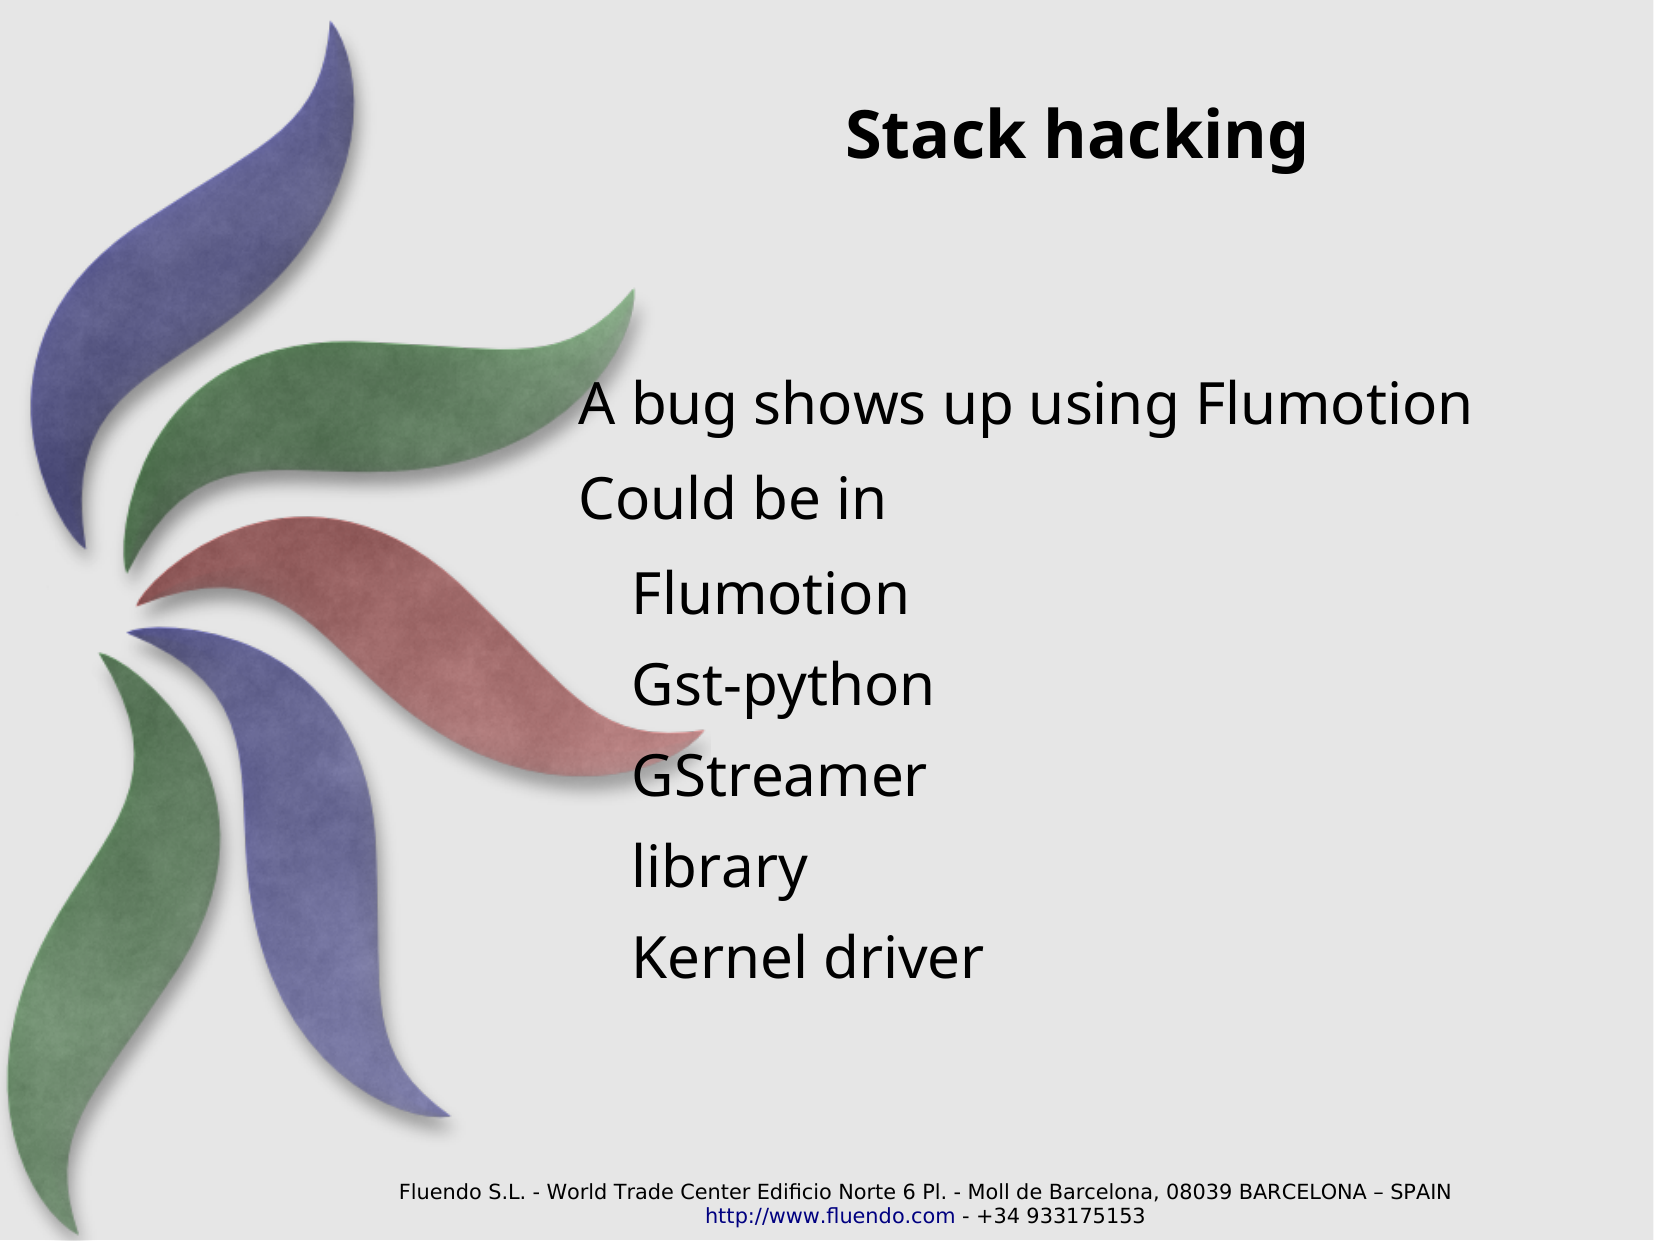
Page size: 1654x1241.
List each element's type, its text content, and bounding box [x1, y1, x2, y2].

picture [0, 0, 711, 1241]
title Stack hacking [560, 58, 1595, 207]
list A bug shows up using Flumotion Could be in Flumotion Gst-python GStreamer library Kernel driver [560, 236, 1595, 1123]
